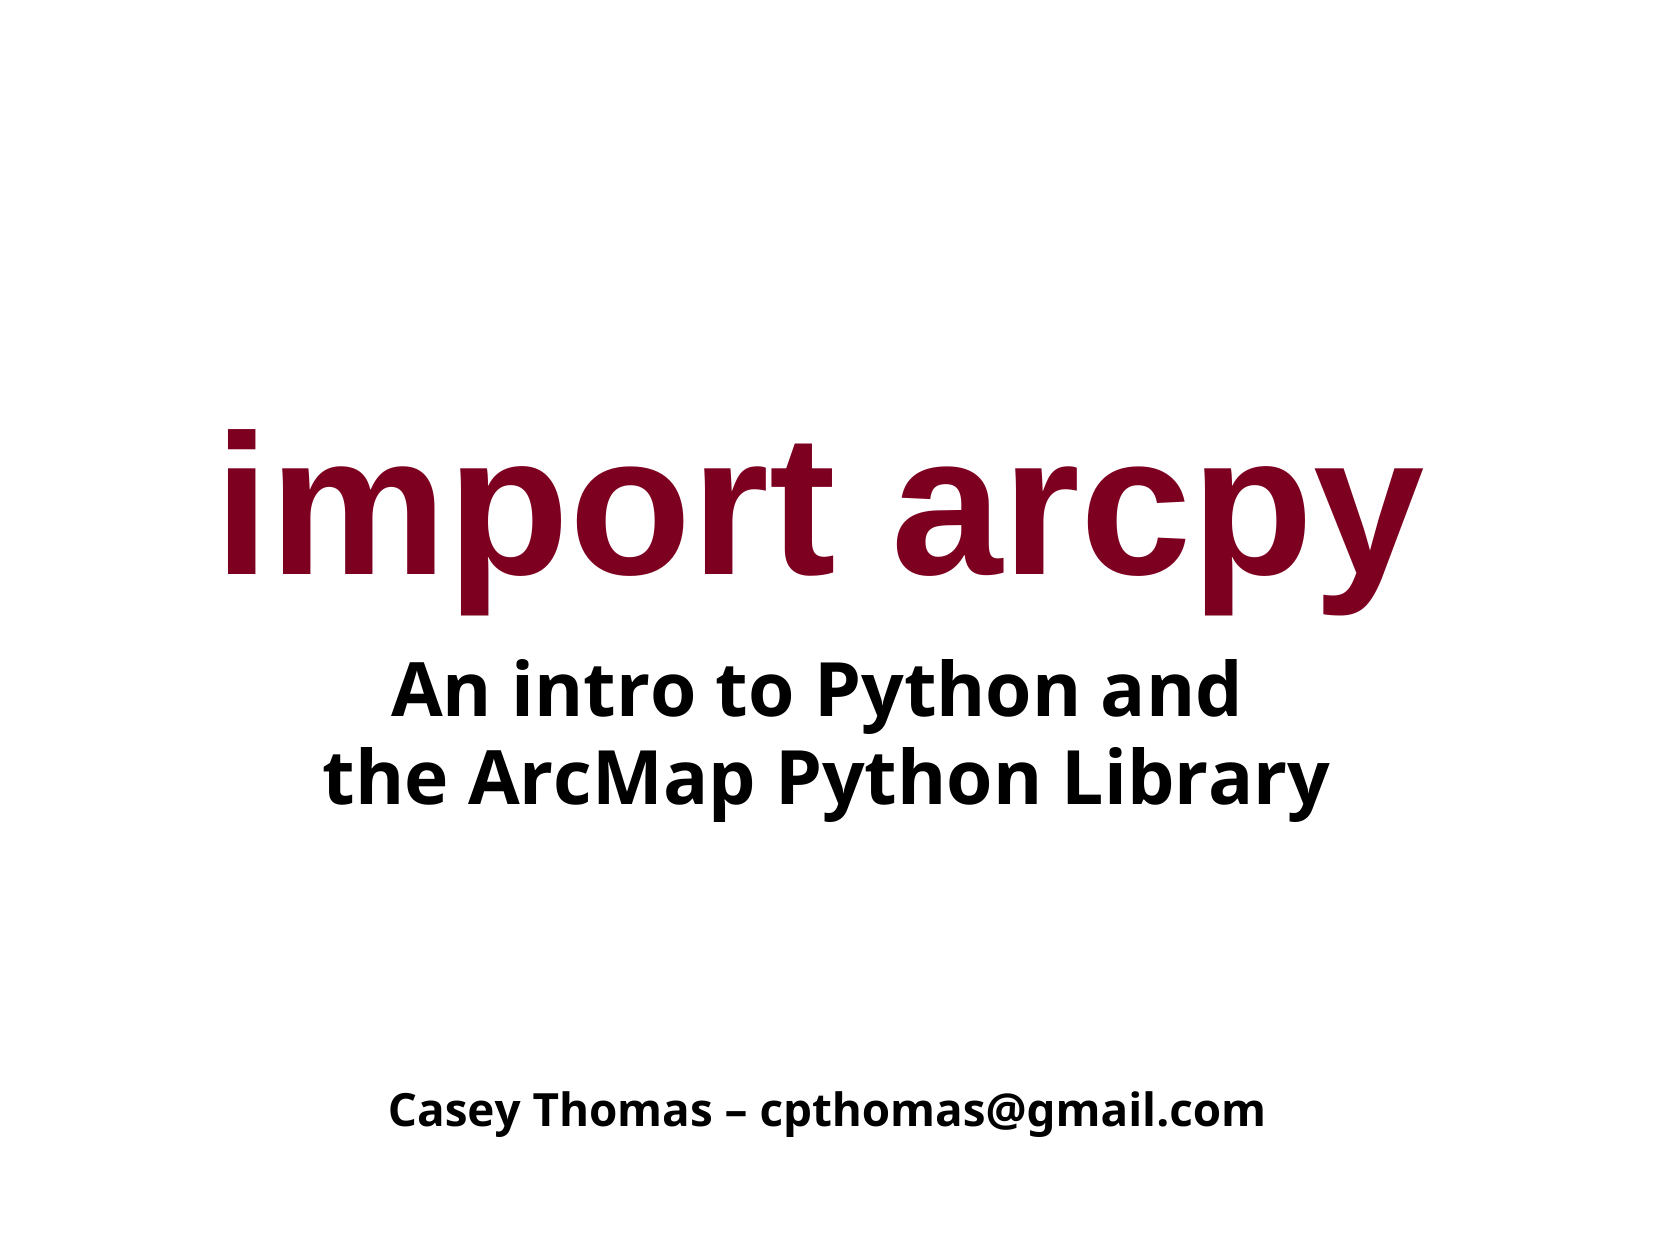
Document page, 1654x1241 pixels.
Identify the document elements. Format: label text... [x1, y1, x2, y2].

text_box An intro to Python and the ArcMap Python Library Casey Thomas – cpthomas@gmail.com [37, 637, 1617, 751]
text_box import arcpy [199, 374, 1454, 637]
